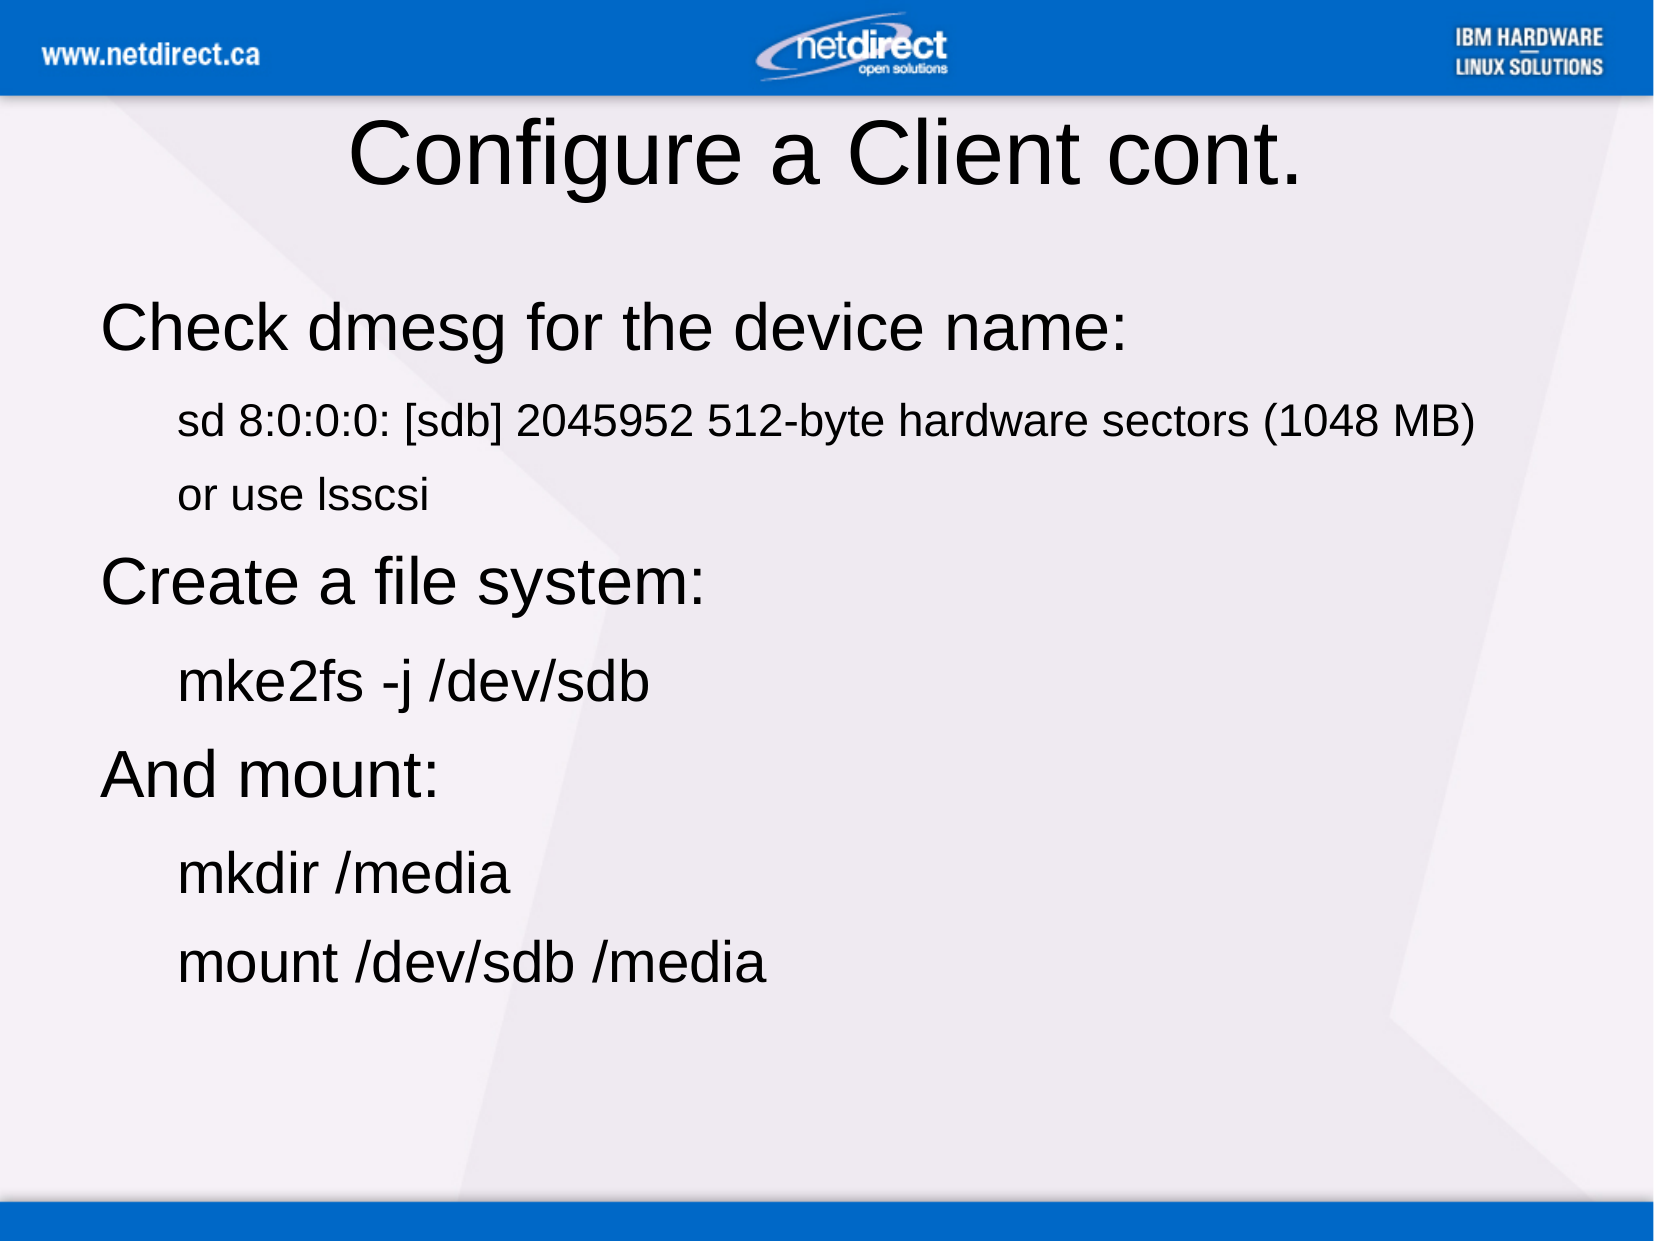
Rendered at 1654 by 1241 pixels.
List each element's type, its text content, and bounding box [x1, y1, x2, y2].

title Configure a Client cont. [82, 56, 1571, 250]
list Check dmesg for the device name: sd 8:0:0:0: [sdb] 2045952 512-byte hardware sectors (1048 MB) or use lsscsi Create a file system: mke2fs -j /dev/sdb And mount: mkdir /media mount /dev/sdb /media [82, 290, 1571, 1094]
picture [0, 0, 1654, 1241]
